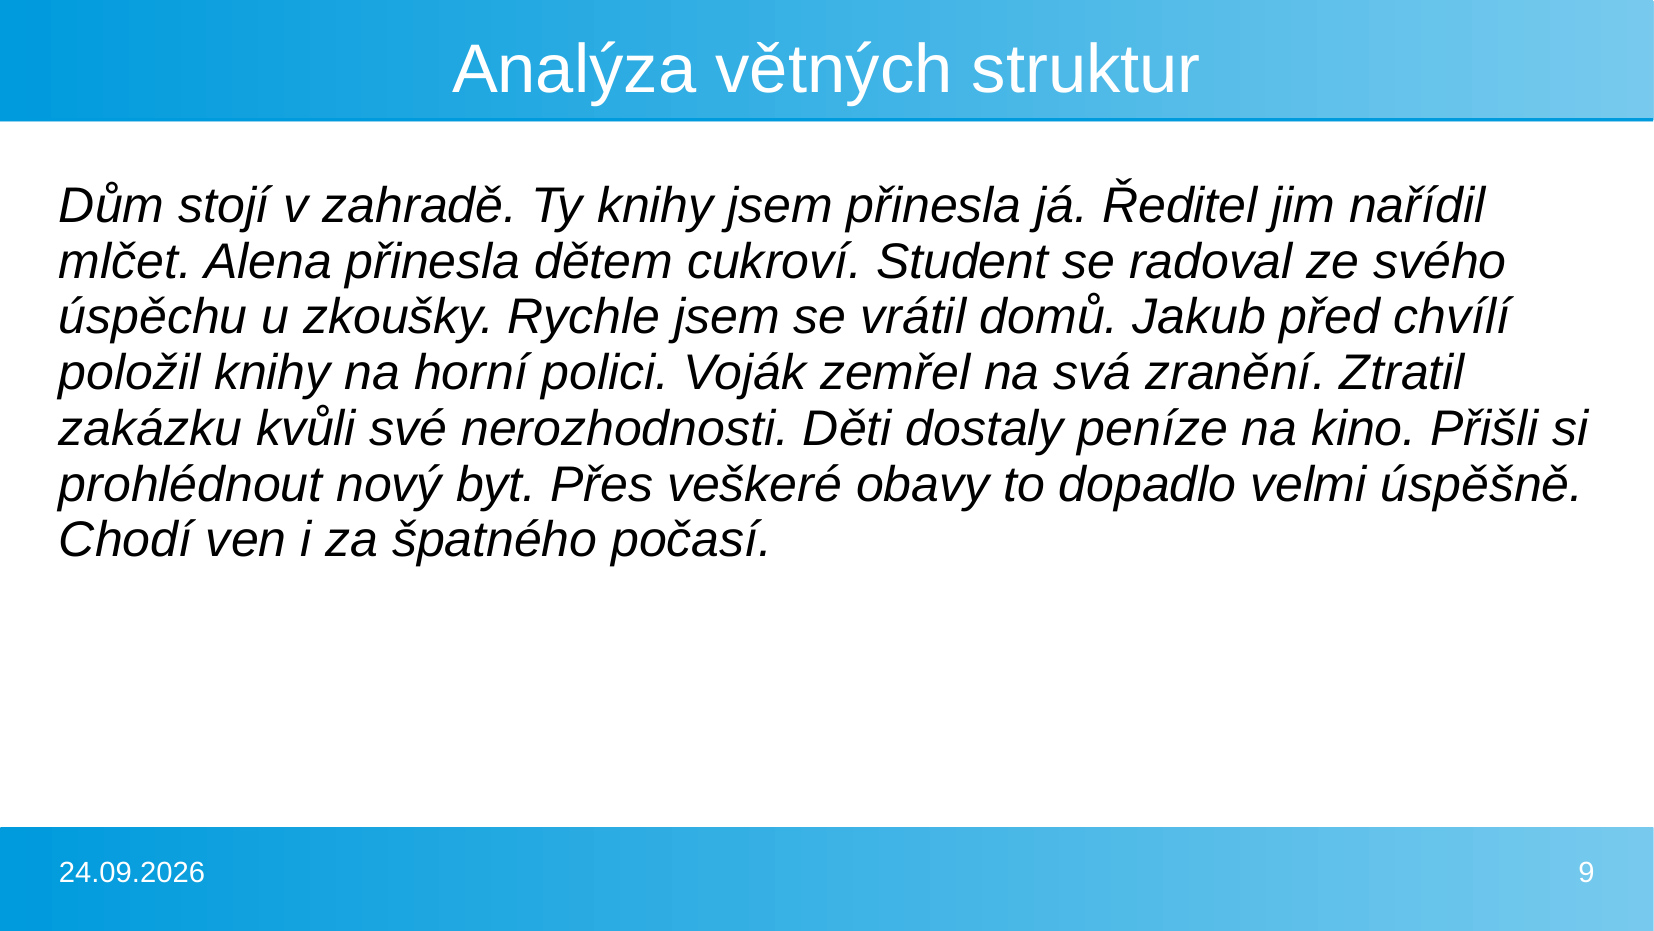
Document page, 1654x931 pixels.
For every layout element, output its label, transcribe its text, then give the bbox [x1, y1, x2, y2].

list Dům stojí v zahradě. Ty knihy jsem přinesla já. Ředitel jim nařídil mlčet. Alena přinesla dětem cukroví. Student se radoval ze svého úspěchu u zkoušky. Rychle jsem se vrátil domů. Jakub před chvílí položil knihy na horní polici. Voják zemřel na svá zranění. Ztratil zakázku kvůli své nerozhodnosti. Děti dostaly peníze na kino. Přišli si prohlédnout nový byt. Přes veškeré obavy to dopadlo velmi úspěšně. Chodí ven i za špatného počasí. [59, 177, 1595, 768]
title Analýza větných struktur [59, 29, 1595, 108]
